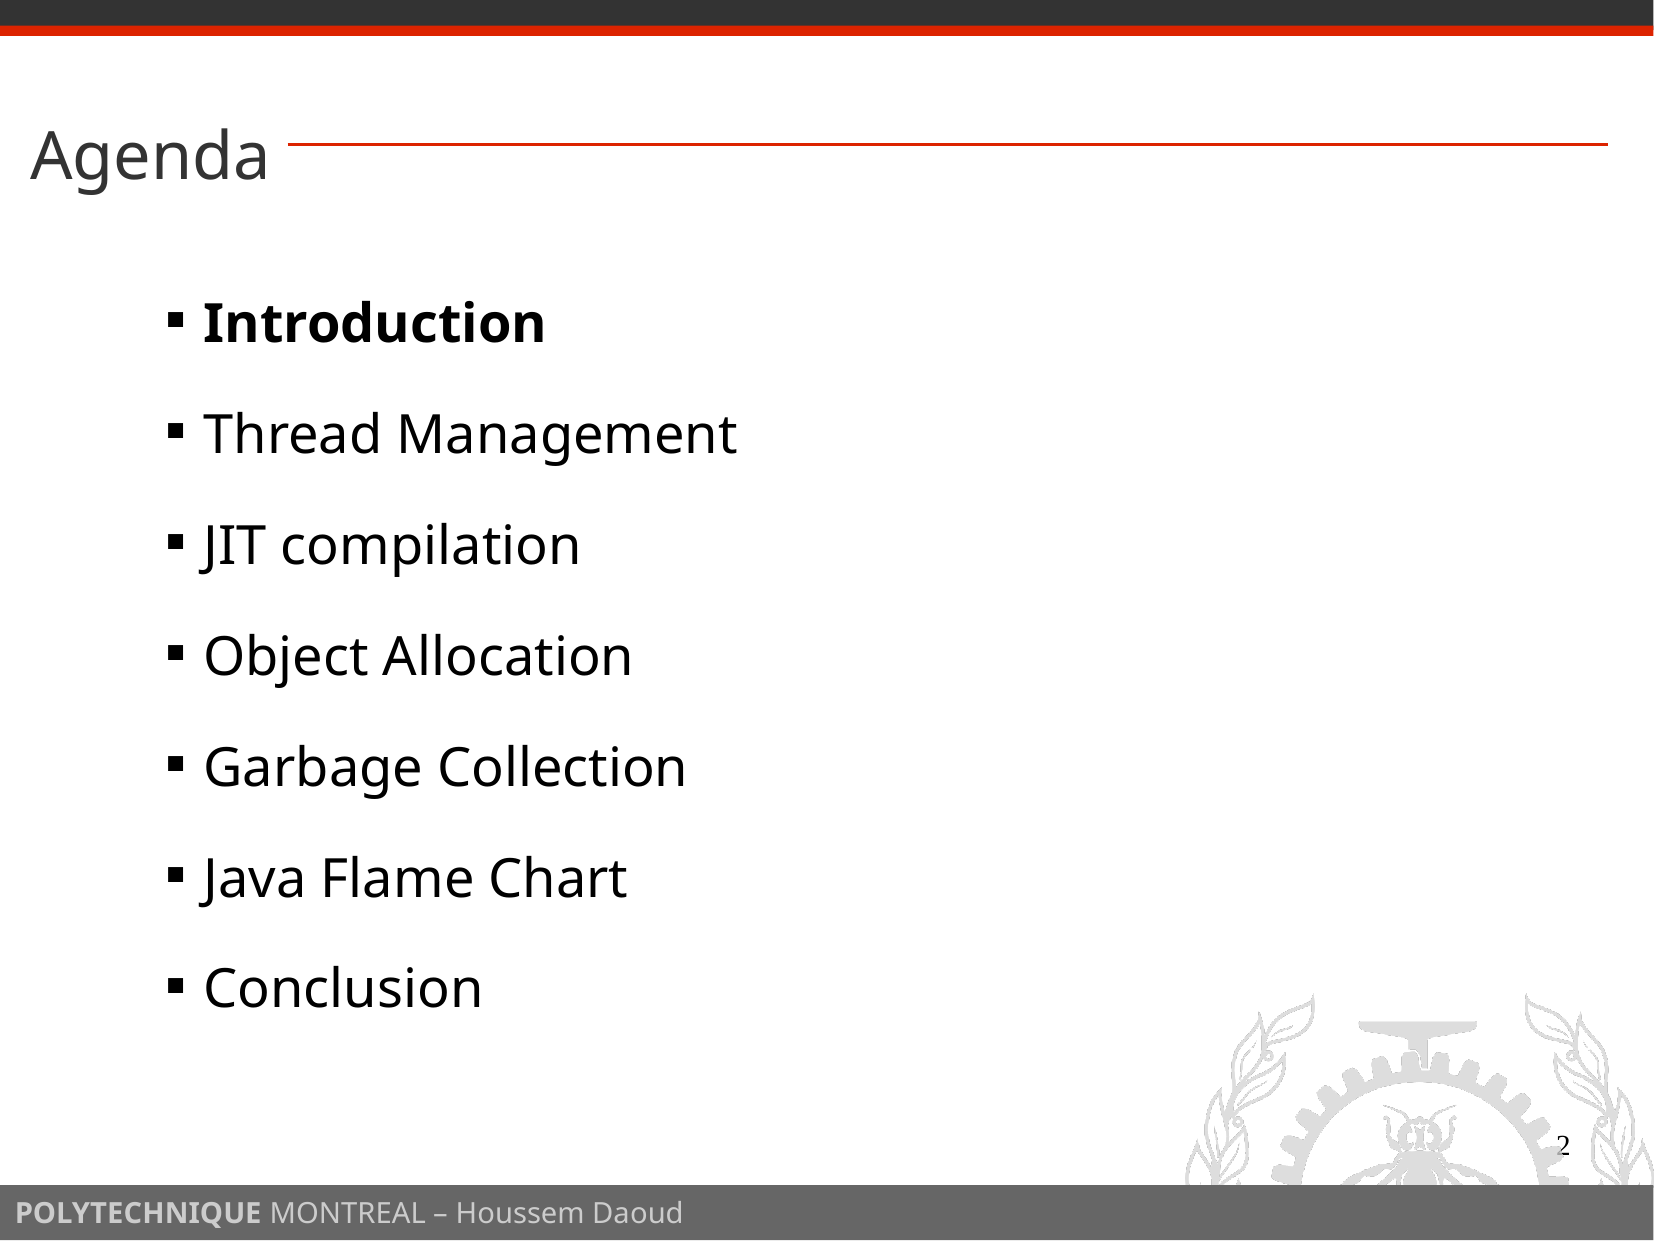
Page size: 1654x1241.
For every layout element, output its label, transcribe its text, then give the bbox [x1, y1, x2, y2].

text_box [0, 0, 1654, 36]
text_box Agenda [30, 60, 1561, 203]
text_box POLYTECHNIQUE MONTREAL – Houssem Daoud [0, 1185, 1654, 1241]
text_box Introduction Thread Management JIT compilation Object Allocation Garbage Collection Java Flame Chart Conclusion [168, 281, 1519, 990]
picture [1185, 968, 1654, 1185]
